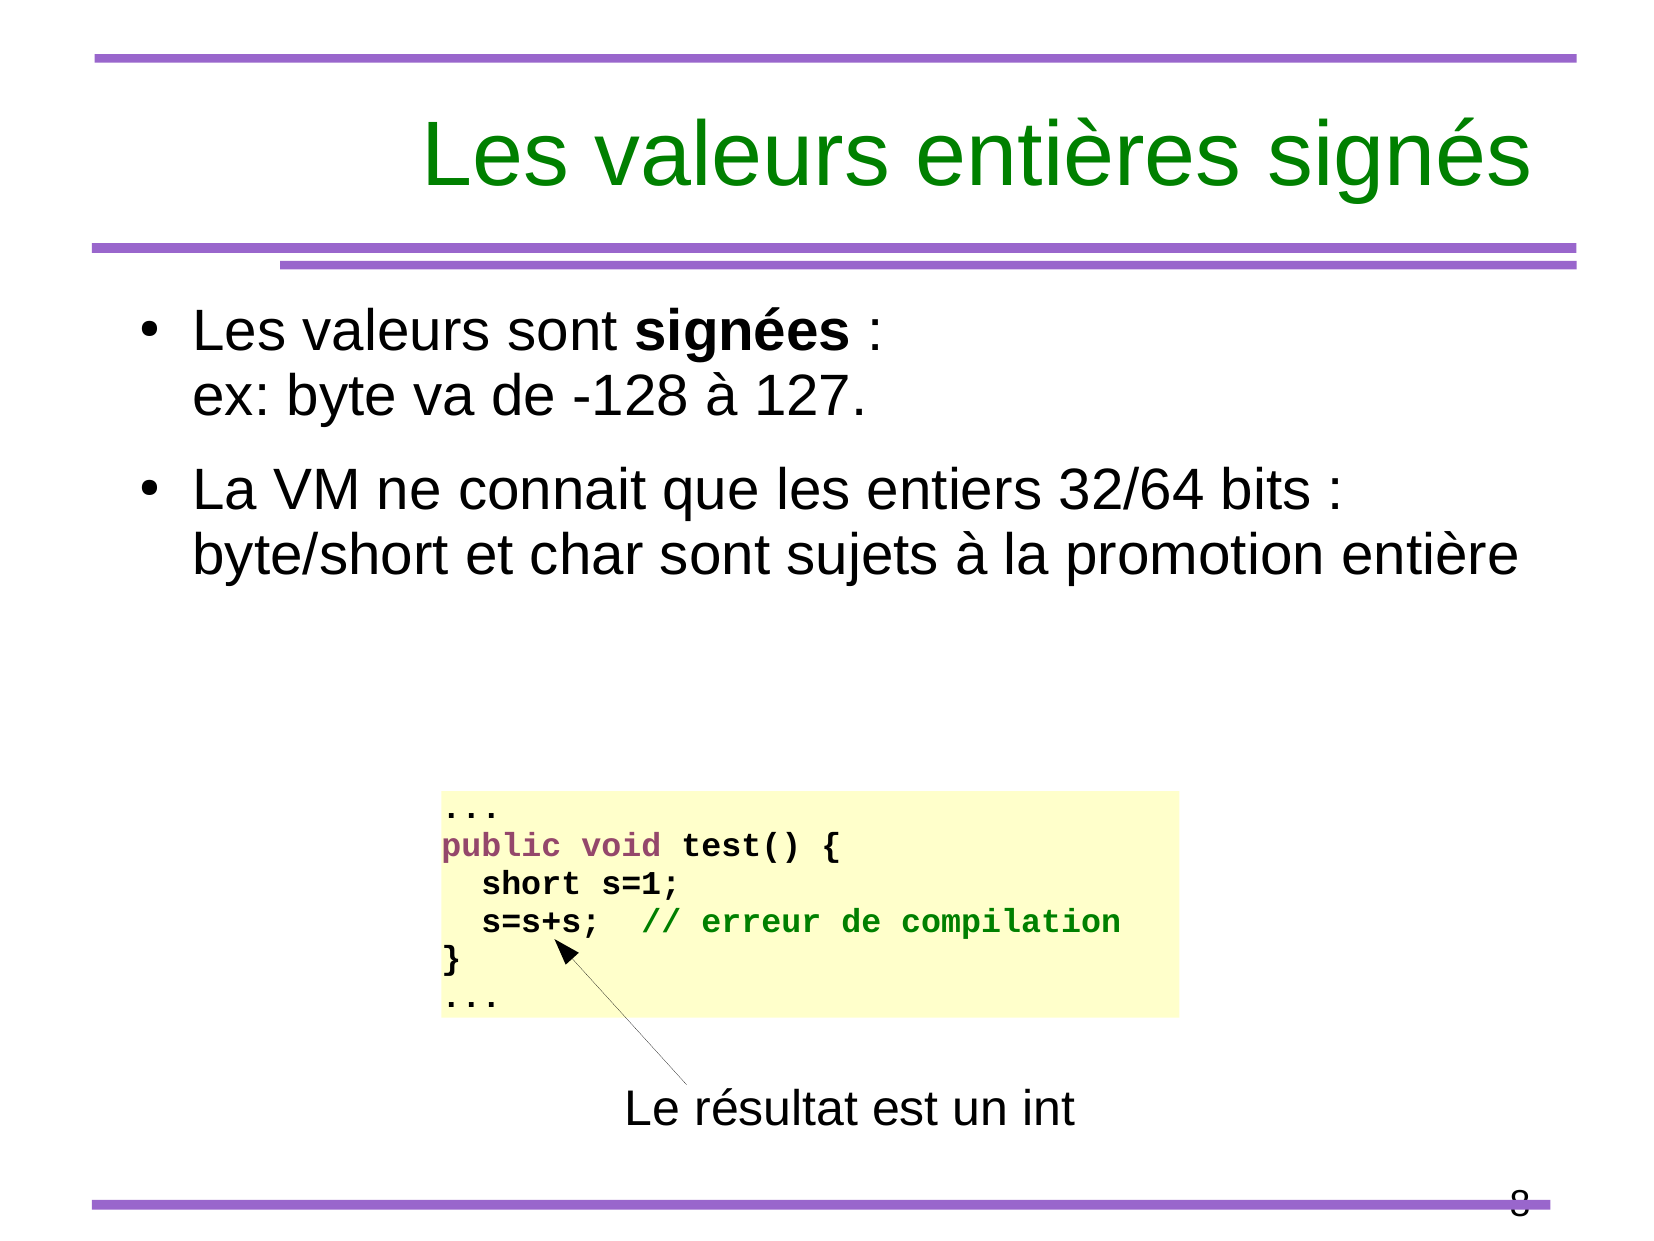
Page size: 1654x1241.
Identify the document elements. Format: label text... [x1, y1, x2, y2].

text_box Le résultat est un int [624, 1080, 1076, 1136]
list Les valeurs sont signées : ex: byte va de -128 à 127. La VM ne connait que les entiers 32/64 bits : byte/short et char sont sujets à la promotion entière [121, 297, 1534, 1168]
text_box ... public void test() { short s=1; s=s+s; // erreur de compilation } ... [441, 791, 1180, 1018]
title Les valeurs entières signés [121, 49, 1534, 257]
